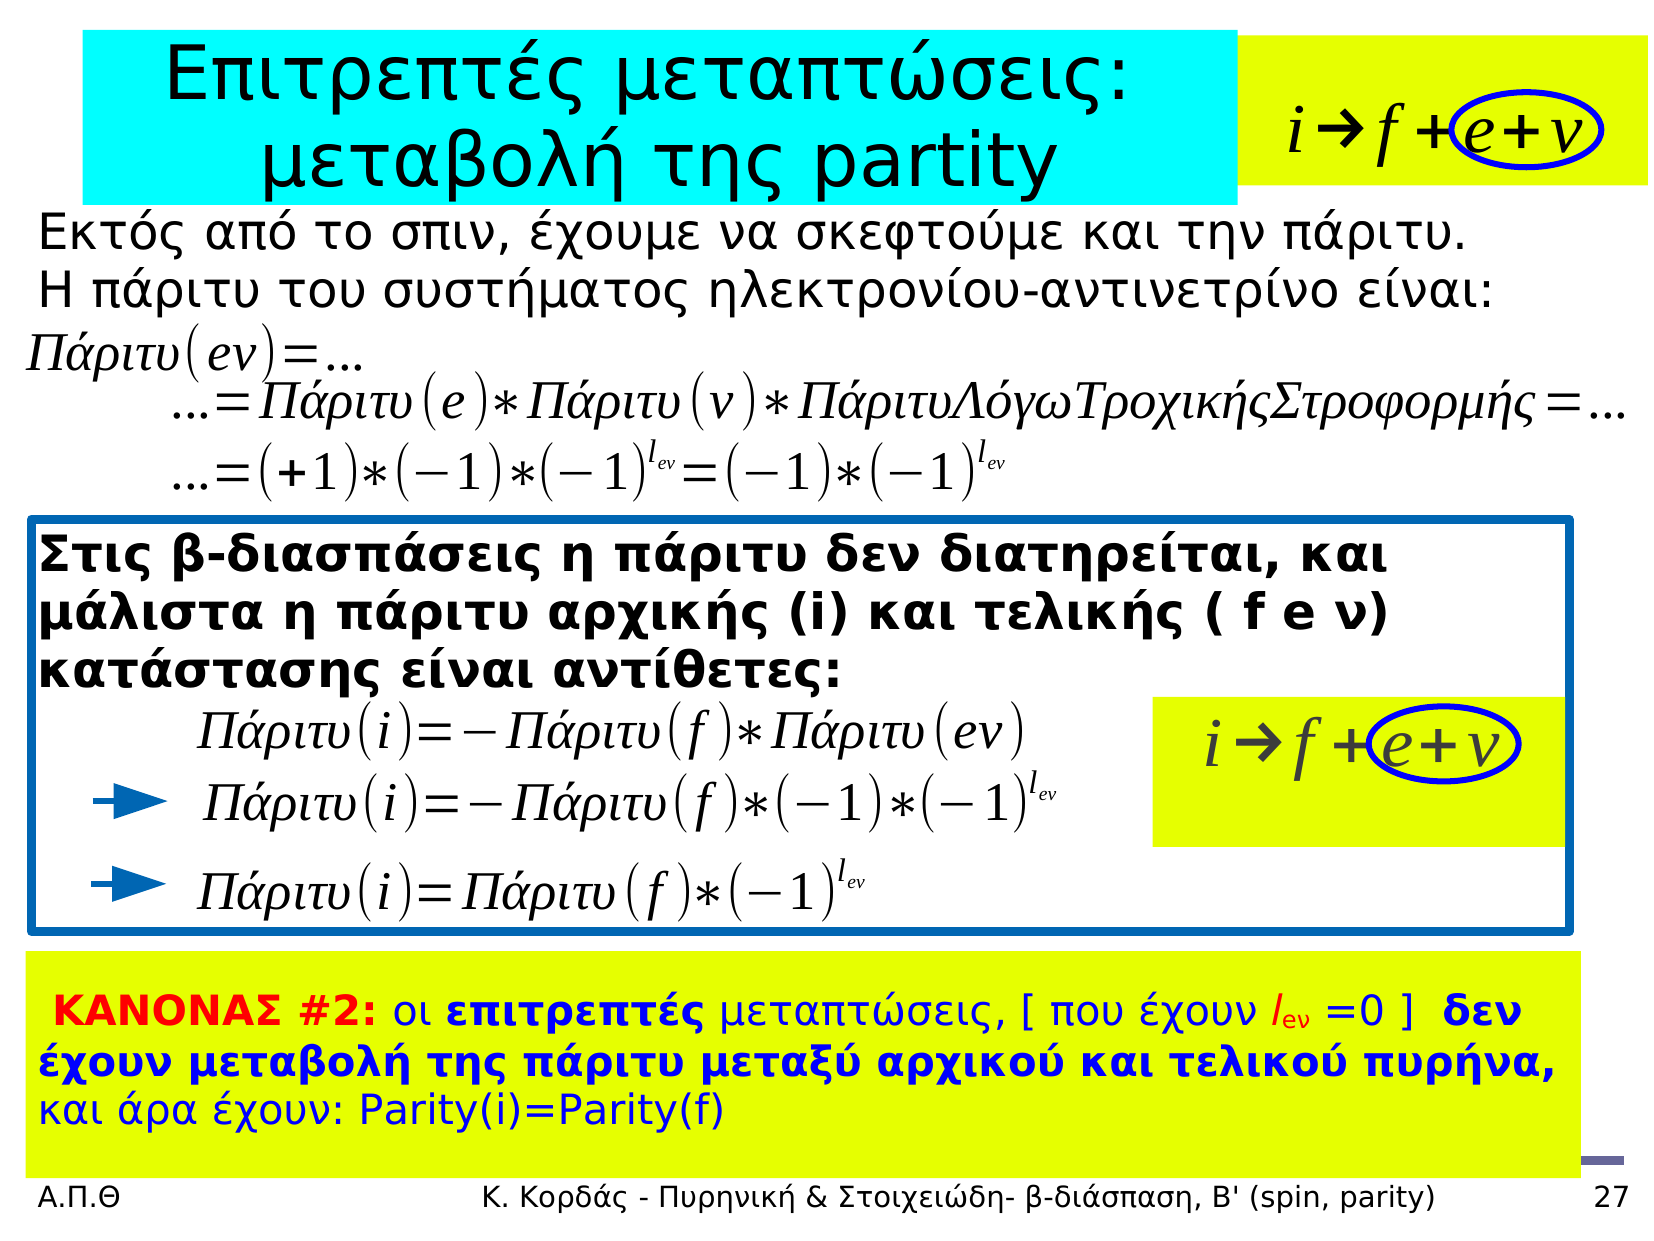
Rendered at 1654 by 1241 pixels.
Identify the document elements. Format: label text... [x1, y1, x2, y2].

text_box [25, 951, 37, 1022]
chart [8, 319, 1642, 506]
list Εκτός από το σπιν, έχουμε να σκεφτούμε και την πάριτυ. Η πάριτυ του συστήματος ηλεκτρονίου-αντινετρίνο είναι: Στις β-διασπάσεις η πάριτυ δεν διατηρείται, και μάλιστα η πάριτυ αρχικής (i) και τελικής ( f e ν) κατάστασης είναι αντίθετες: ΚΑΝΟΝΑΣ #2: οι επιτρεπτές μεταπτώσεις, [ που έχουν leν =0 ] δεν έχουν μεταβολή της πάριτυ μεταξύ αρχικού και τελικού πυρήνα, και άρα έχουν: Parity(i)=Parity(f) [37, 524, 1565, 927]
chart [180, 697, 1072, 836]
text_box [1238, 35, 1648, 186]
text_box [1152, 696, 1566, 847]
list Εκτός από το σπιν, έχουμε να σκεφτούμε και την πάριτυ. Η πάριτυ του συστήματος ηλεκτρονίου-αντινετρίνο είναι: Στις β-διασπάσεις η πάριτυ δεν διατηρείται, και μάλιστα η πάριτυ αρχικής (i) και τελικής ( f e ν) κατάστασης είναι αντίθετες: ΚΑΝΟΝΑΣ #2: οι επιτρεπτές μεταπτώσεις, [ που έχουν leν =0 ] δεν έχουν μεταβολή της πάριτυ μεταξύ αρχικού και τελικού πυρήνα, και άρα έχουν: Parity(i)=Parity(f) [37, 386, 1613, 1180]
chart [1266, 90, 1503, 169]
chart [1455, 96, 1598, 164]
chart [1372, 710, 1515, 778]
chart [1184, 704, 1421, 783]
chart [1550, 90, 1614, 169]
title Επιτρεπτές μεταπτώσεις: μεταβολή της partity [82, 29, 1238, 203]
chart [0, 1022, 663, 1079]
chart [180, 851, 879, 925]
chart [1466, 704, 1531, 783]
list Εκτός από το σπιν, έχουμε να σκεφτούμε και την πάριτυ. Η πάριτυ του συστήματος ηλεκτρονίου-αντινετρίνο είναι: Στις β-διασπάσεις η πάριτυ δεν διατηρείται, και μάλιστα η πάριτυ αρχικής (i) και τελικής ( f e ν) κατάστασης είναι αντίθετες: ΚΑΝΟΝΑΣ #2: οι επιτρεπτές μεταπτώσεις, [ που έχουν leν =0 ] δεν έχουν μεταβολή της πάριτυ μεταξύ αρχικού και τελικού πυρήνα, και άρα έχουν: Parity(i)=Parity(f) [37, 203, 1613, 366]
text_box [25, 1079, 37, 1179]
